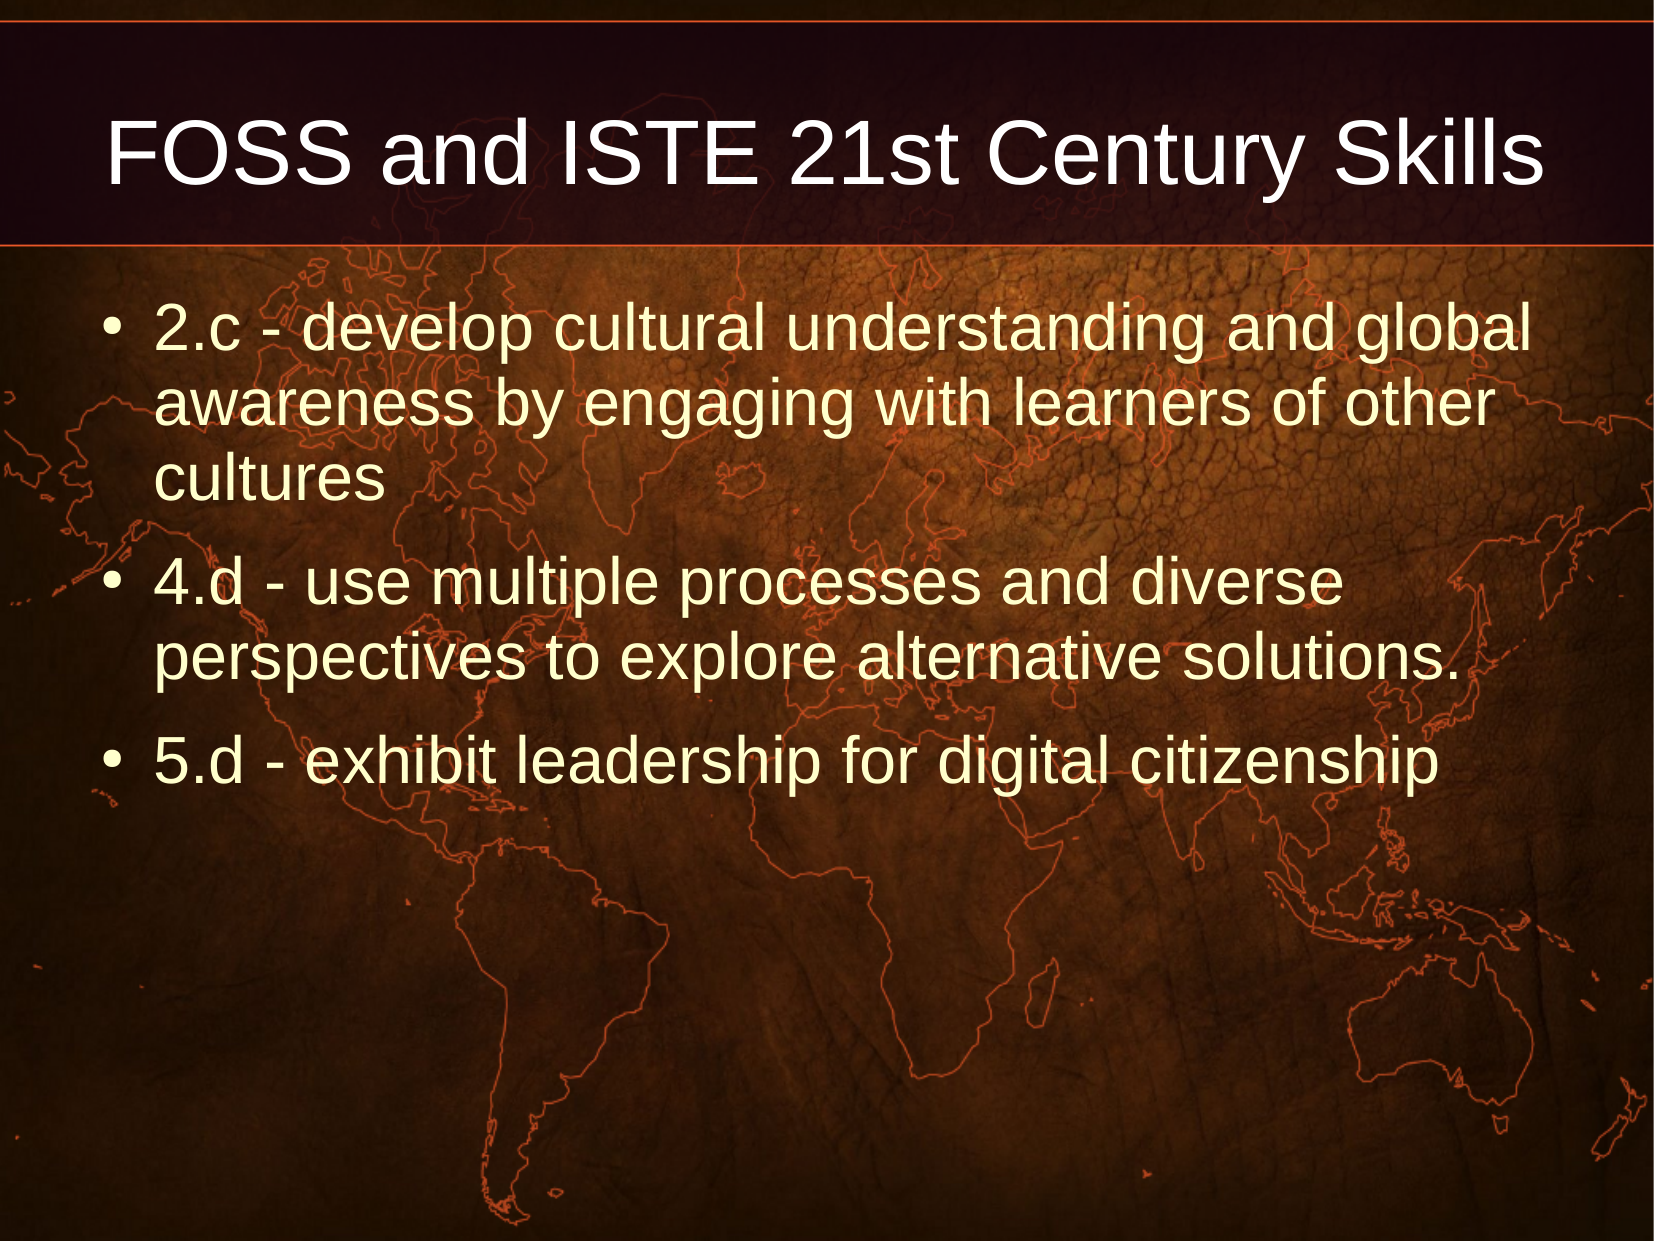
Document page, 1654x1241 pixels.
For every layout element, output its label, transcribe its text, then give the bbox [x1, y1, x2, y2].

title FOSS and ISTE 21st Century Skills [82, 56, 1571, 250]
list 2.c - develop cultural understanding and global awareness by engaging with learners of other cultures 4.d - use multiple processes and diverse perspectives to explore alternative solutions. 5.d - exhibit leadership for digital citizenship [82, 290, 1571, 1109]
picture [0, 0, 1654, 1241]
